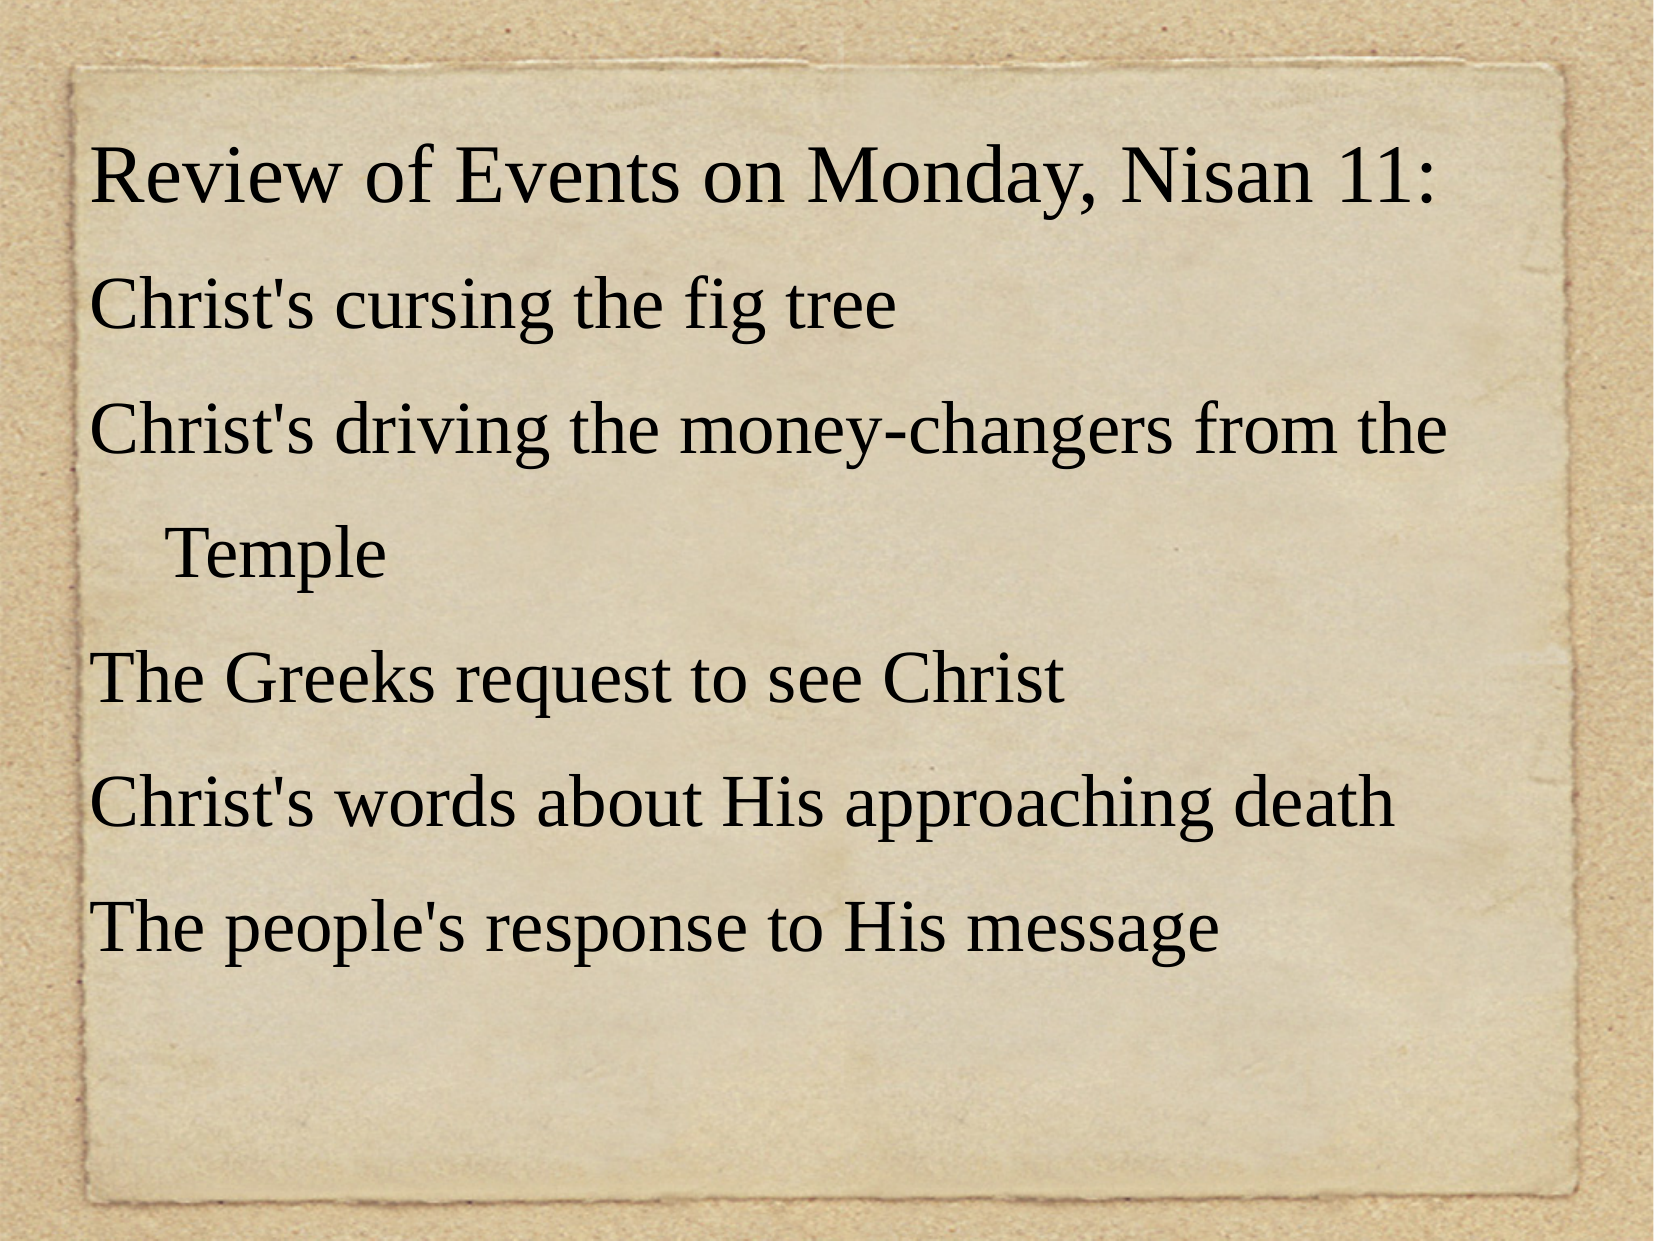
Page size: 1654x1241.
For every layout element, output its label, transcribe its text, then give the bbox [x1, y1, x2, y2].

text_box Review of Events on Monday, Nisan 11: Christ's cursing the fig tree Christ's driving the money-changers from the Temple The Greeks request to see Christ Christ's words about His approaching death The people's response to His message [75, 75, 1576, 1201]
picture [0, 0, 1654, 1241]
